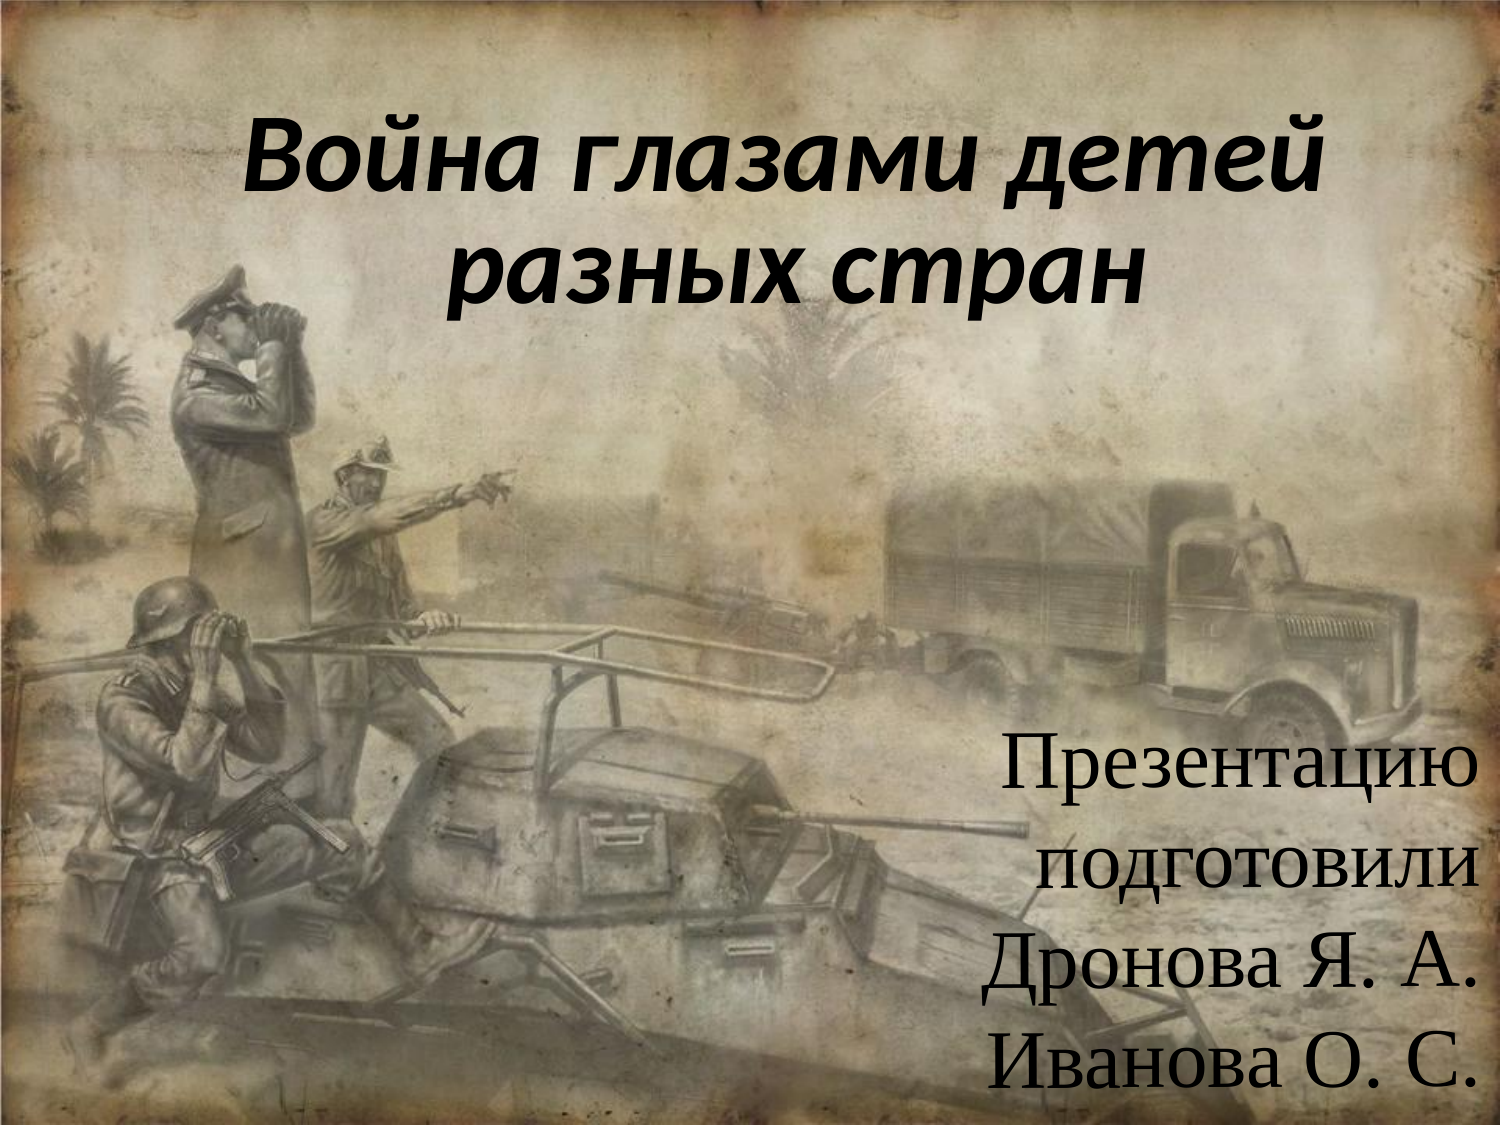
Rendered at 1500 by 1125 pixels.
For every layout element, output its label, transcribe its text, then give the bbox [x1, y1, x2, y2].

subtitle Презентацию подготовили Дронова Я. А. Иванова О. С. [873, 695, 1497, 1119]
picture [0, 0, 1500, 1125]
text_box Война глазами детей разных стран [200, 13, 1394, 426]
